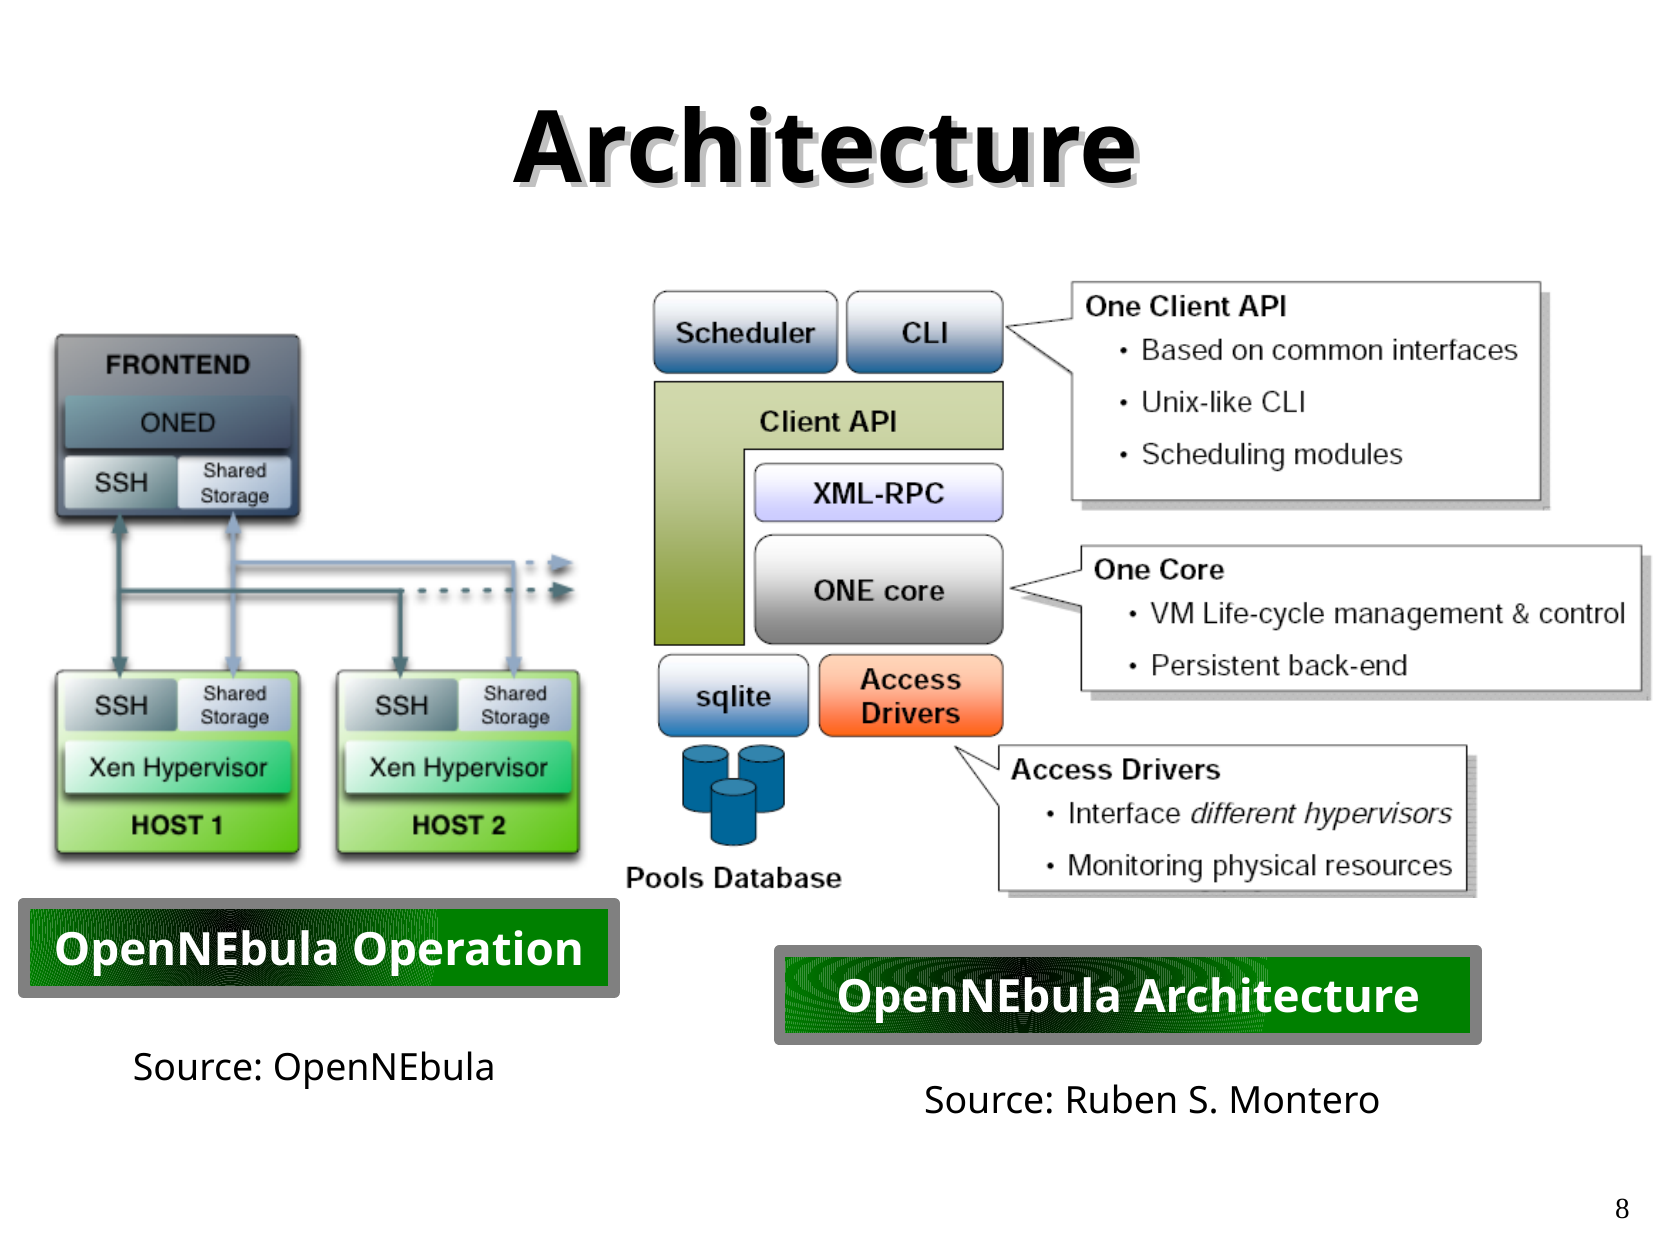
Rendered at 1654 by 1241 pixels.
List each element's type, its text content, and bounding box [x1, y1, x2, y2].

picture [35, 277, 1654, 898]
text_box OpenNEbula Architecture [779, 950, 1477, 1040]
title Architecture [82, 56, 1571, 231]
text_box Source: OpenNEbula [118, 1033, 539, 1095]
text_box Source: Ruben S. Montero [909, 1065, 1408, 1127]
text_box OpenNEbula Operation [23, 903, 615, 993]
